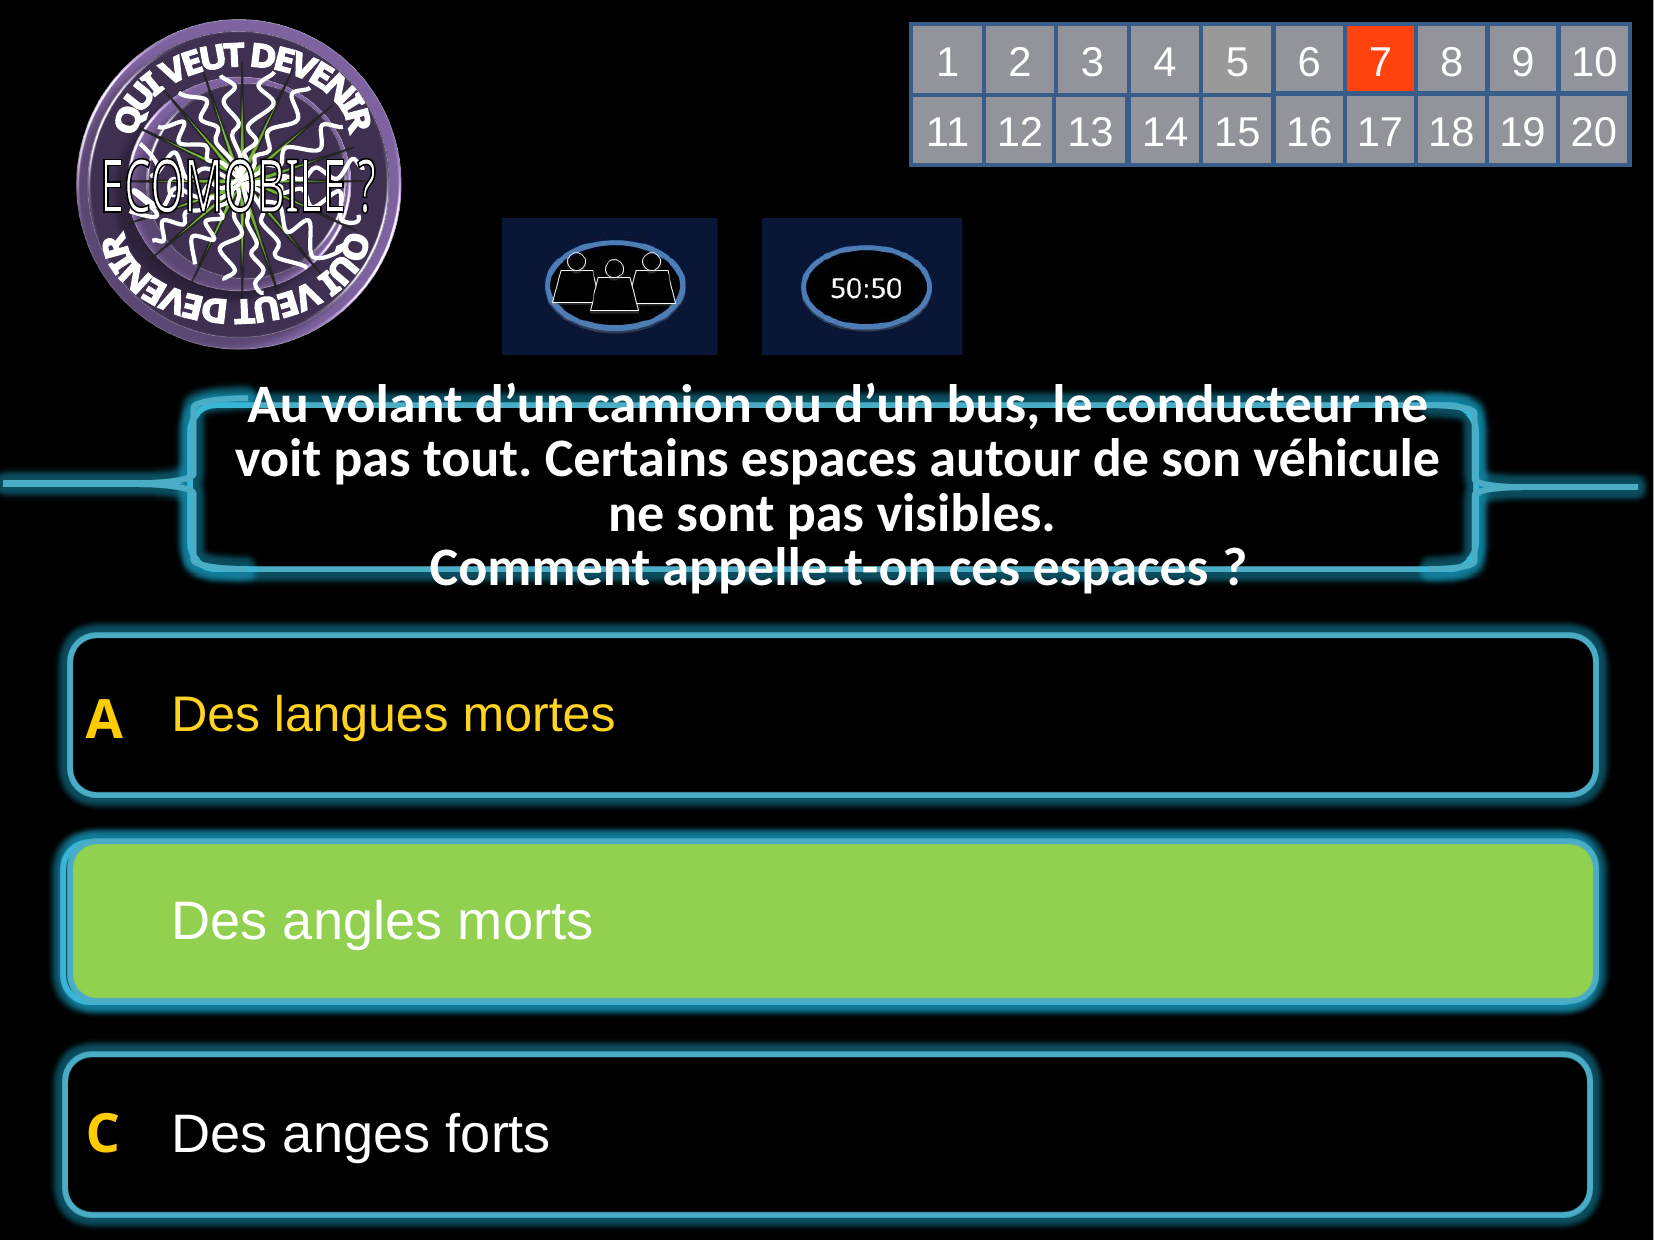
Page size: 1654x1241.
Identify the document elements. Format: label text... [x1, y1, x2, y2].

text_box 14 [1128, 94, 1201, 166]
text_box 13 [1054, 94, 1127, 166]
picture [53, 18, 402, 370]
list Des angles morts [171, 850, 1571, 993]
picture [50, 615, 1616, 815]
text_box 16 [1273, 93, 1345, 166]
text_box 18 [1415, 93, 1486, 166]
picture [43, 821, 1616, 1022]
text_box 10 [1558, 24, 1630, 93]
picture [0, 377, 200, 591]
text_box 5 [1201, 24, 1273, 94]
text_box 8 [1416, 24, 1487, 93]
title Au volant d’un camion ou d’un bus, le conducteur ne voit pas tout. Certains espaces autour de son véhicule ne sont pas visibles. Comment appelle-t-on ces espaces ? [200, 357, 1477, 623]
text_box 2 [983, 24, 1056, 94]
text_box 9 [1487, 24, 1558, 93]
text_box 7 [1344, 24, 1416, 93]
text_box 6 [1273, 24, 1344, 93]
list Des anges forts [171, 1062, 1571, 1205]
text_box 3 [1056, 24, 1128, 95]
text_box 4 [1128, 24, 1201, 94]
picture [1477, 384, 1654, 591]
text_box 17 [1345, 93, 1415, 166]
text_box 11 [911, 94, 983, 166]
text_box 20 [1558, 93, 1630, 166]
text_box 1 [911, 24, 983, 94]
text_box 15 [1201, 94, 1273, 166]
text_box 19 [1486, 93, 1558, 166]
picture [45, 1034, 1610, 1235]
text_box 12 [983, 94, 1054, 166]
list Des langues mortes [171, 643, 1571, 786]
